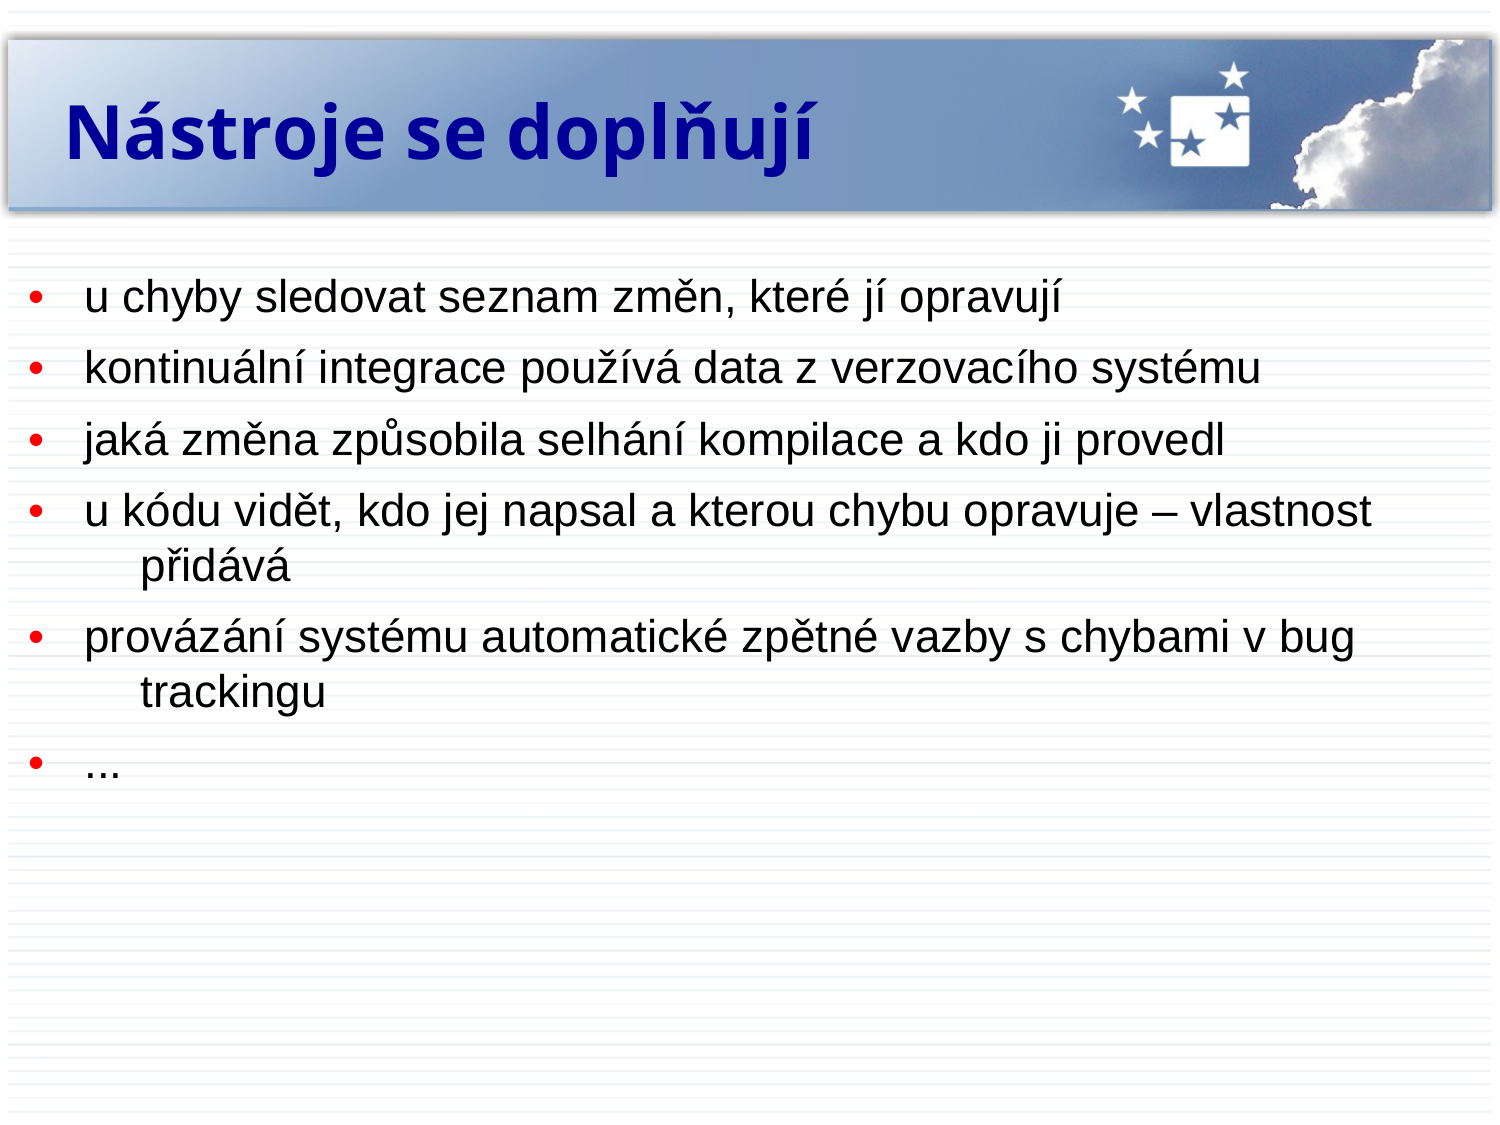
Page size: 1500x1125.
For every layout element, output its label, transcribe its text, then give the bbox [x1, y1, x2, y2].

title Nástroje se doplňují [63, 26, 1414, 229]
list u chyby sledovat seznam změn, které jí opravují kontinuální integrace používá data z verzovacího systému jaká změna způsobila selhání kompilace a kdo ji provedl u kódu vidět, kdo jej napsal a kterou chybu opravuje – vlastnost přidává provázání systému automatické zpětné vazby s chybami v bug trackingu ... [28, 266, 1480, 1096]
picture [0, 0, 1500, 1125]
